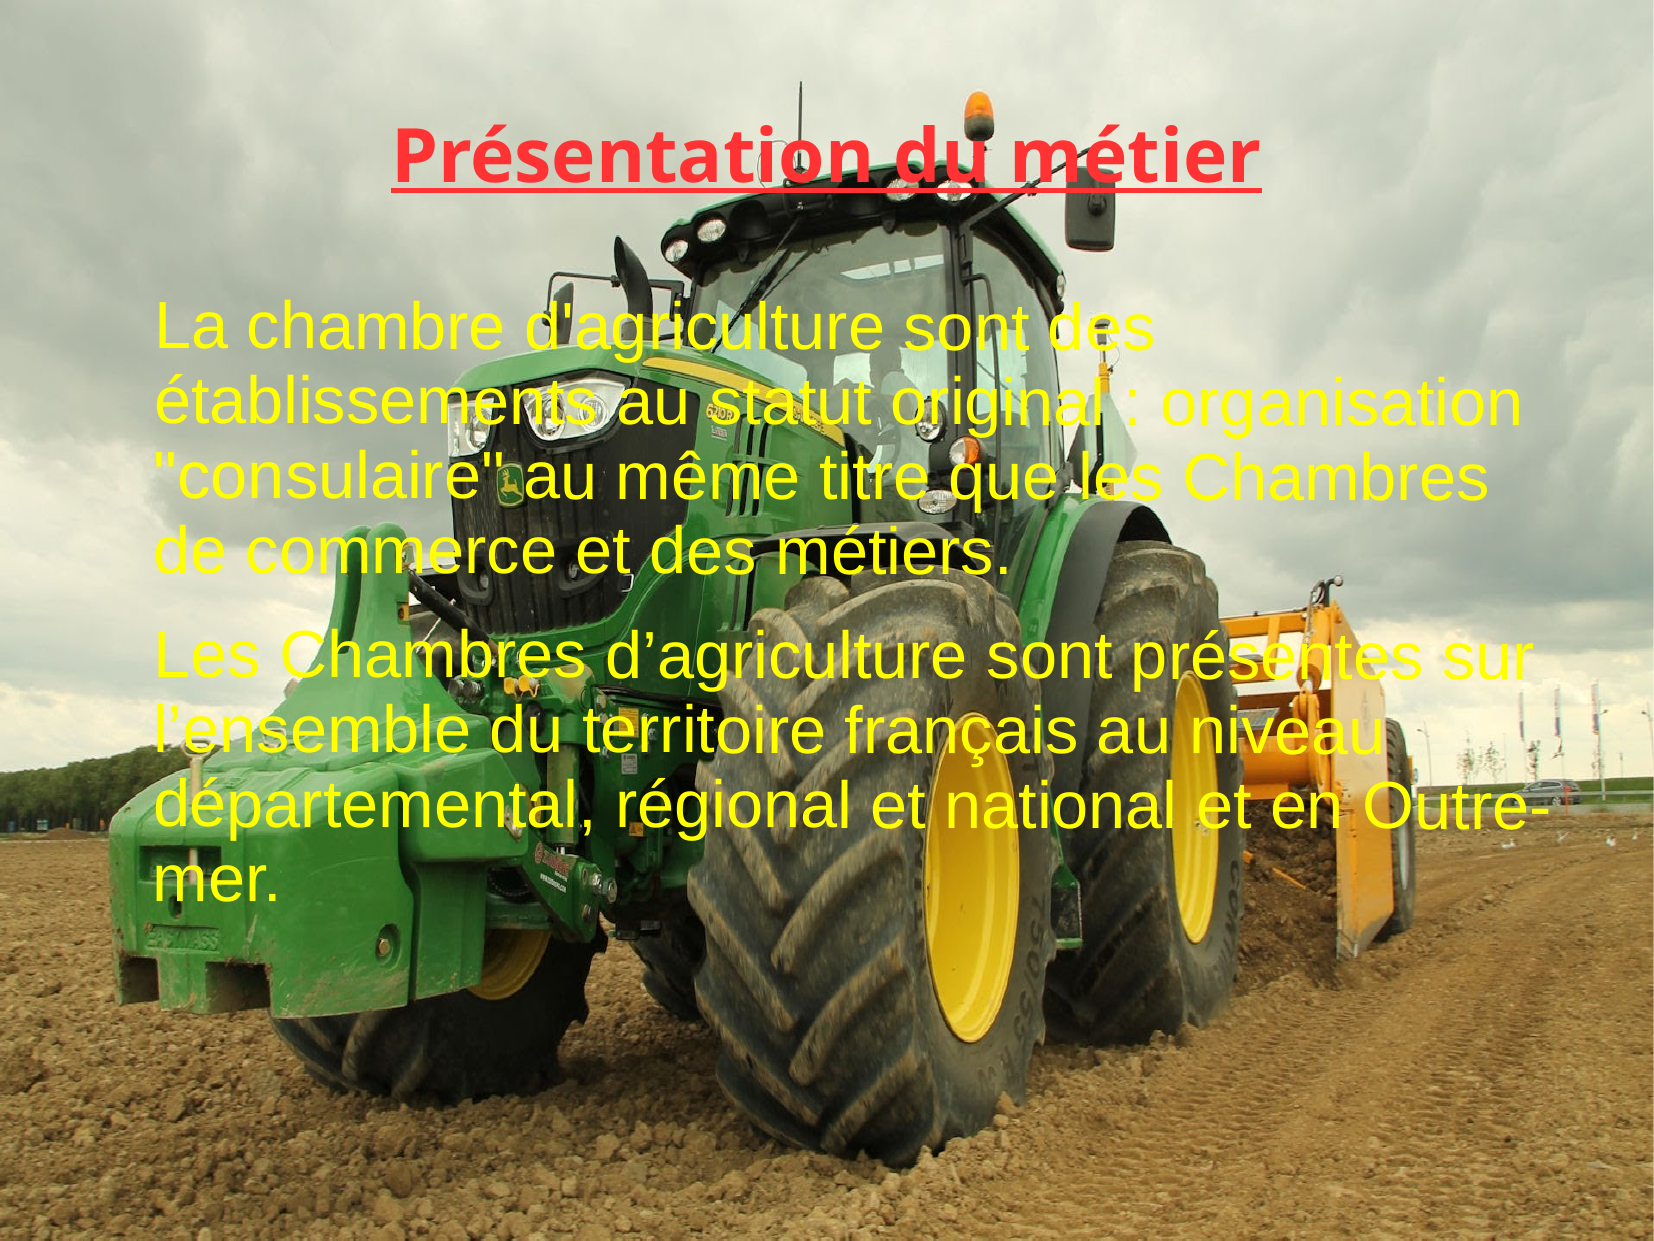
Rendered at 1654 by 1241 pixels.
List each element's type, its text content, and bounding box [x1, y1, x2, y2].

list La chambre d'agriculture sont des établissements au statut original : organisation "consulaire" au même titre que les Chambres de commerce et des métiers. Les Chambres d’agriculture sont présentes sur l’ensemble du territoire français au niveau départemental, régional et national et en Outre-mer. [81, 288, 1572, 1012]
title Présentation du métier [82, 49, 1571, 257]
picture [0, 0, 1654, 1241]
